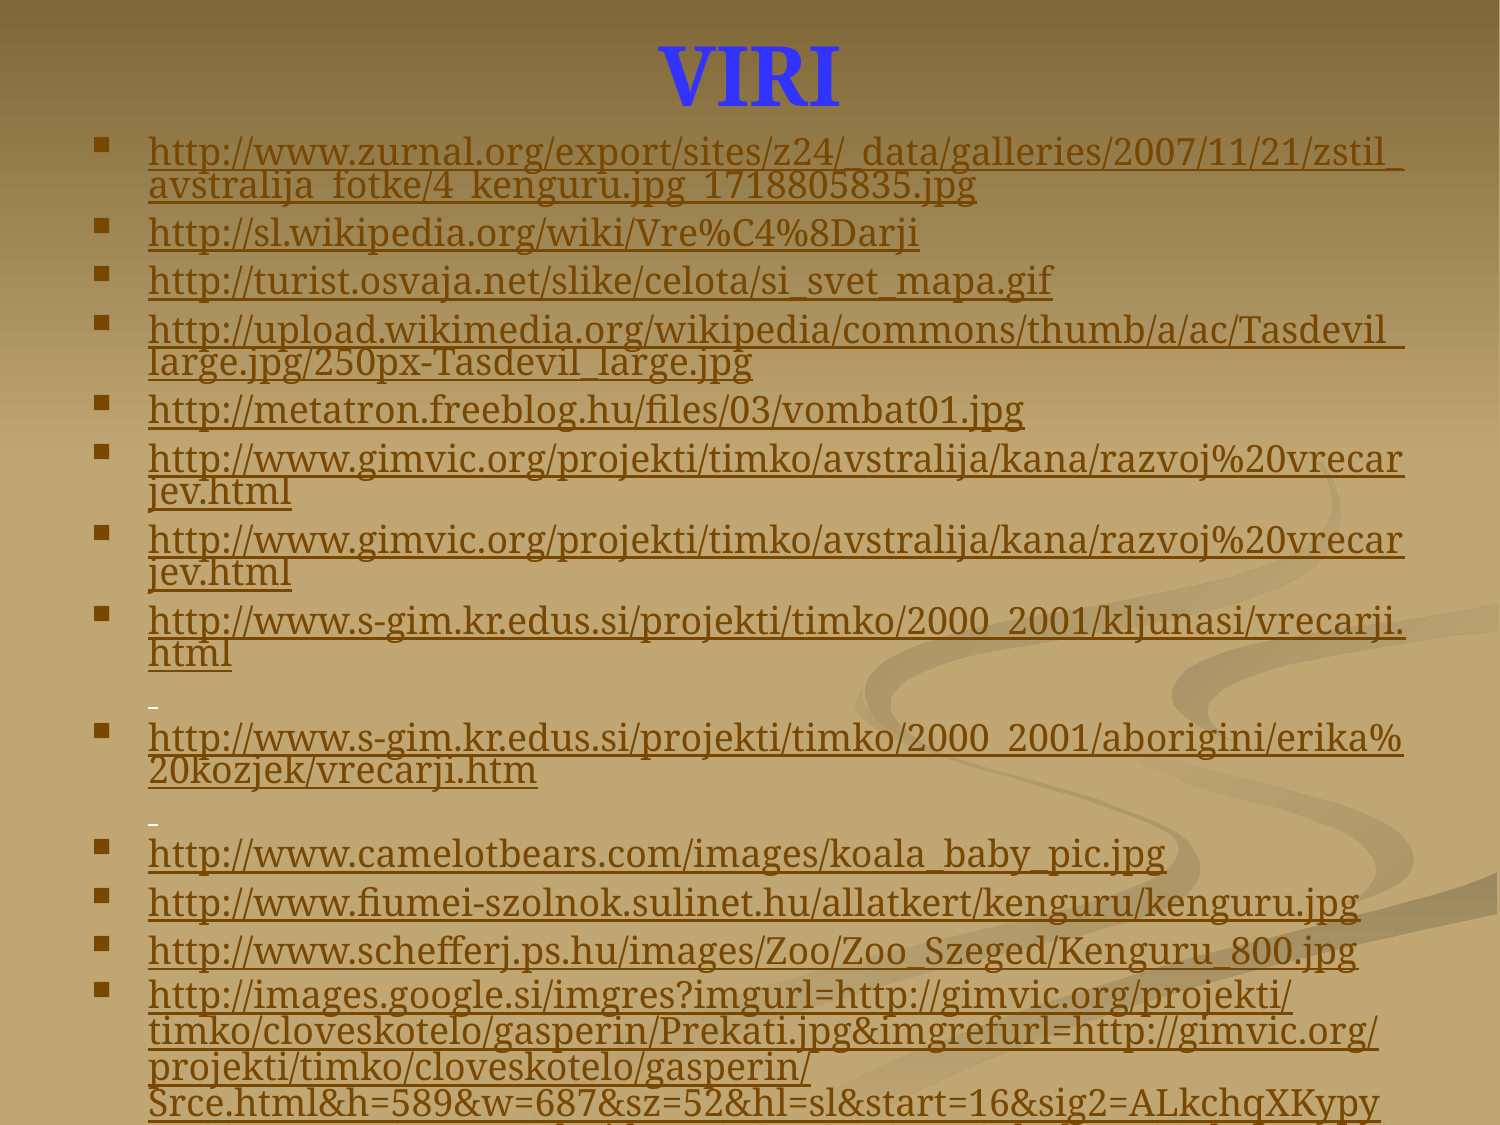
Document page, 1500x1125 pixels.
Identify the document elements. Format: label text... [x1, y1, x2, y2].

title VIRI [75, 45, 1425, 102]
list http://www.zurnal.org/export/sites/z24/_data/galleries/2007/11/21/zstil_avstralija_fotke/4_kenguru.jpg_1718805835.jpg http://sl.wikipedia.org/wiki/Vre%C4%8Darji http://turist.osvaja.net/slike/celota/si_svet_mapa.gif http://upload.wikimedia.org/wikipedia/commons/thumb/a/ac/Tasdevil_large.jpg/250px-Tasdevil_large.jpg http://metatron.freeblog.hu/files/03/vombat01.jpg http://www.gimvic.org/projekti/timko/avstralija/kana/razvoj%20vrecarjev.html http://www.gimvic.org/projekti/timko/avstralija/kana/razvoj%20vrecarjev.html http://www.s-gim.kr.edus.si/projekti/timko/2000_2001/kljunasi/vrecarji.html http://www.s-gim.kr.edus.si/projekti/timko/2000_2001/aborigini/erika%20kozjek/vrecarji.htm http://www.camelotbears.com/images/koala_baby_pic.jpg http://www.fiumei-szolnok.sulinet.hu/allatkert/kenguru/kenguru.jpg http://www.schefferj.ps.hu/images/Zoo/Zoo_Szeged/Kenguru_800.jpg http://images.google.si/imgres?imgurl=http://gimvic.org/projekti/timko/cloveskotelo/gasperin/Prekati.jpg&imgrefurl=http://gimvic.org/projekti/timko/cloveskotelo/gasperin/Srce.html&h=589&w=687&sz=52&hl=sl&start=16&sig2=ALkchqXKypywr30TrLuasg&um=1&tbnid=cr_0tOpy2Va0LM:&tbnh=119&tbnw=139&ei=Vq1OSPS0OYLk1gafwPT6Cw&prev=/images%3Fq%3Dsrce%26um%3D1%26hl%3Dsl%26rlz%3D1T4PCTA_enSI267SI268 Biologija 8, Bernarda Novak, DZS, 2000, Ljubljana [76, 125, 1424, 1071]
